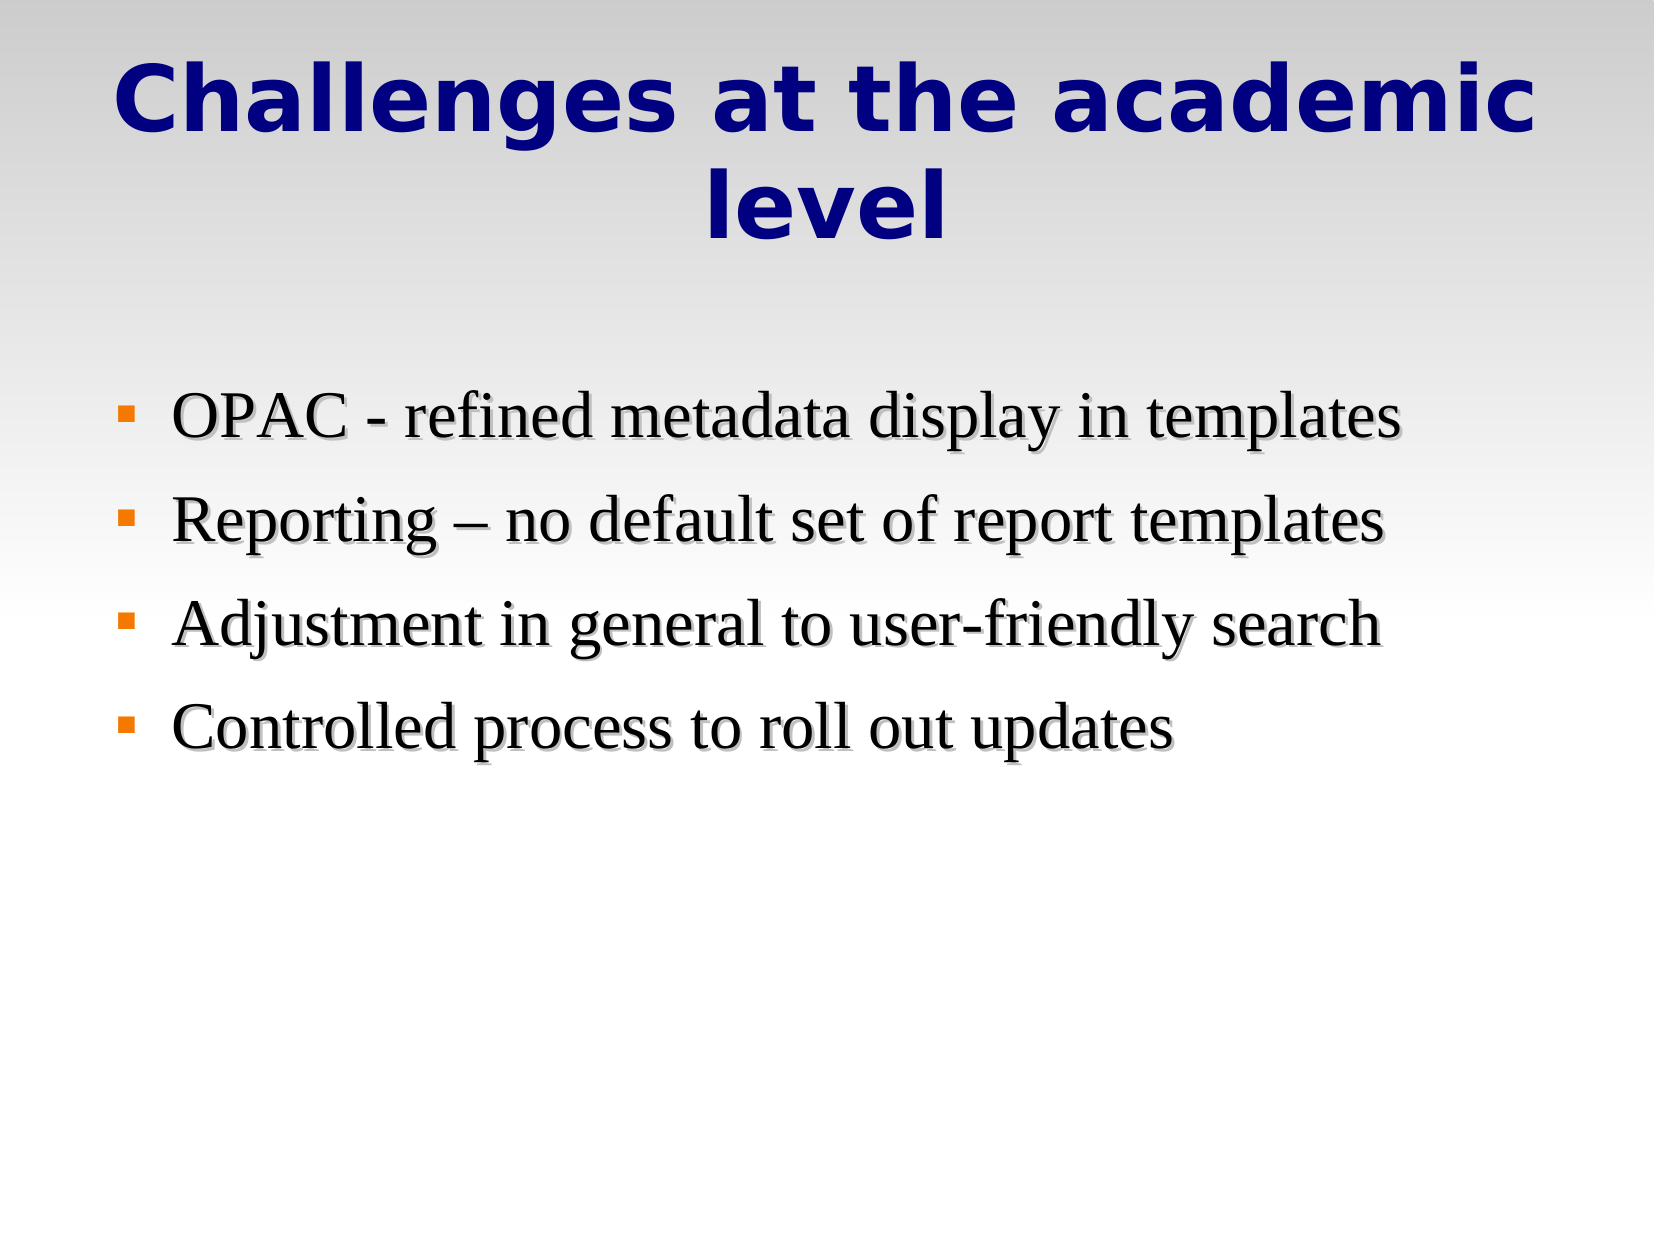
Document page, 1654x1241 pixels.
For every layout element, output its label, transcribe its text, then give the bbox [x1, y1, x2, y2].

title Challenges at the academic level [82, 45, 1571, 261]
list OPAC - refined metadata display in templates Reporting – no default set of report templates Adjustment in general to user-friendly search Controlled process to roll out updates [82, 290, 1571, 1109]
